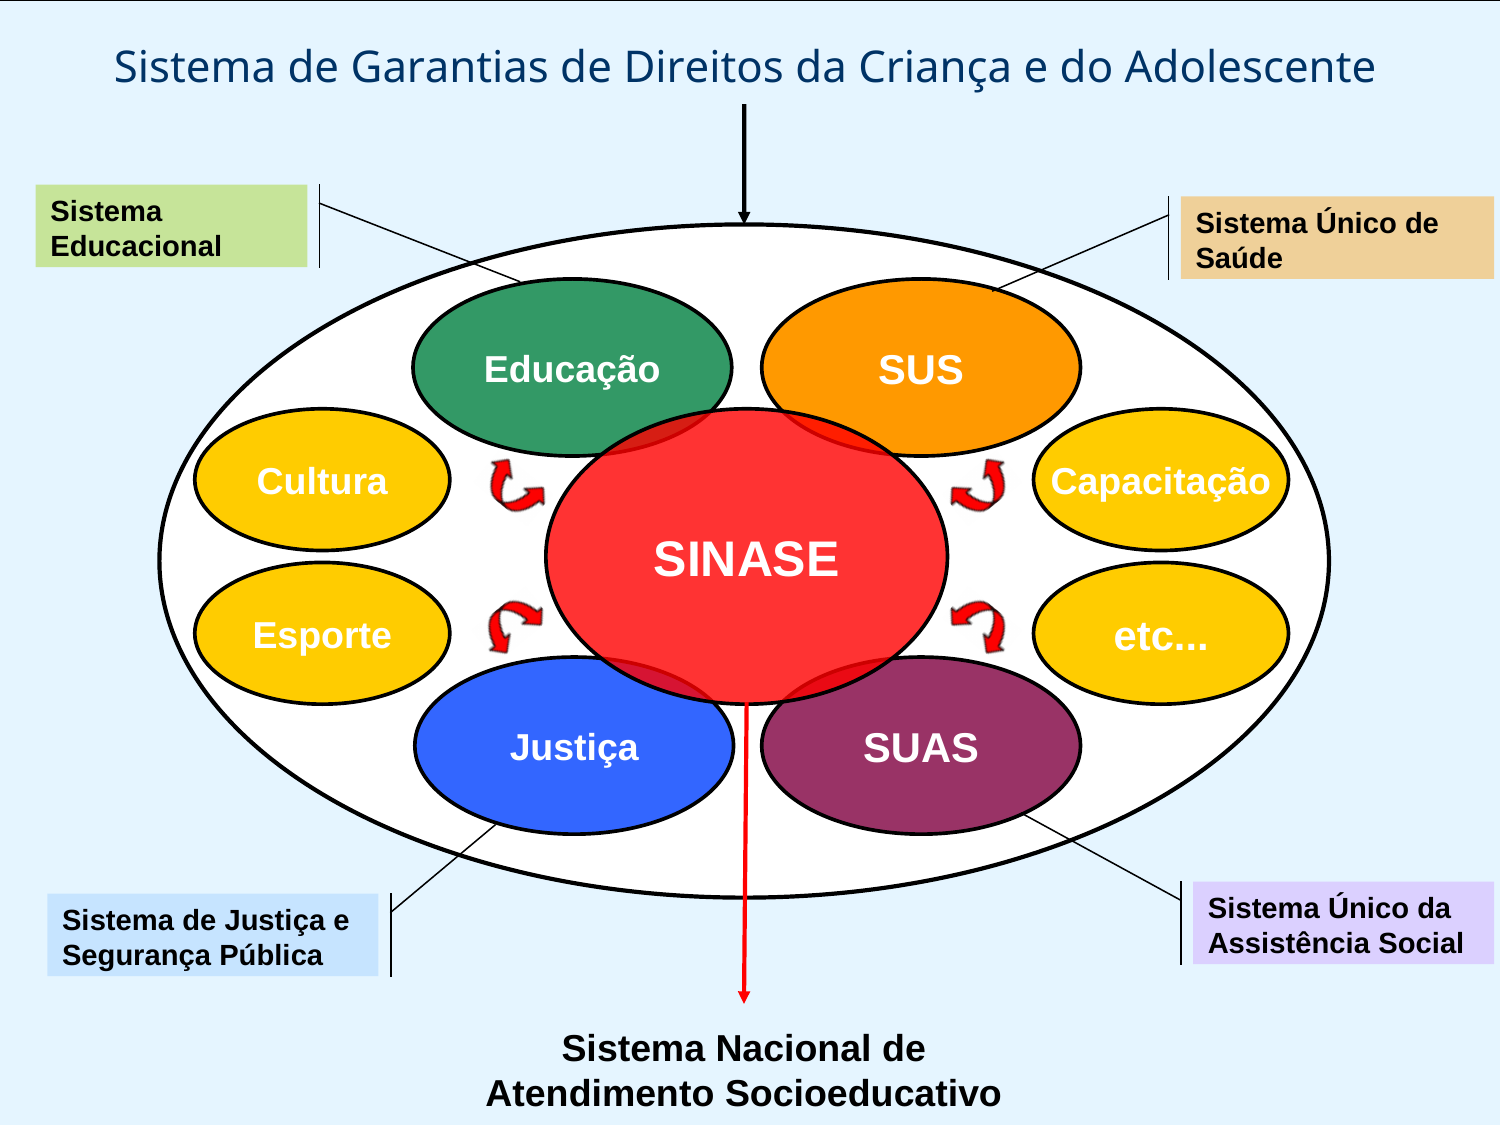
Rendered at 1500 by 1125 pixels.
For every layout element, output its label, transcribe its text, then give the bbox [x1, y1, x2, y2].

text_box Justiça [414, 657, 734, 835]
text_box etc... [1033, 562, 1289, 705]
text_box Esporte [194, 562, 450, 705]
text_box Sistema de Garantias de Direitos da Criança e do Adolescente [29, 31, 1463, 99]
text_box [0, 0, 1500, 1125]
picture [473, 450, 553, 526]
text_box SUAS [761, 657, 1081, 835]
text_box Sistema Único da Assistência Social [1193, 882, 1494, 964]
text_box Educação [412, 278, 732, 457]
picture [942, 586, 1022, 662]
text_box SUS [761, 278, 1081, 457]
text_box Cultura [194, 408, 450, 551]
text_box SINASE [545, 408, 948, 705]
text_box Sistema Educacional [36, 185, 307, 267]
text_box Capacitação [1033, 408, 1289, 551]
picture [942, 450, 1022, 526]
picture [471, 586, 551, 662]
text_box Sistema Único de Saúde [1181, 196, 1494, 279]
text_box Sistema Nacional de Atendimento Socioeducativo [484, 1003, 1004, 1125]
text_box Sistema de Justiça e Segurança Pública [47, 894, 378, 976]
